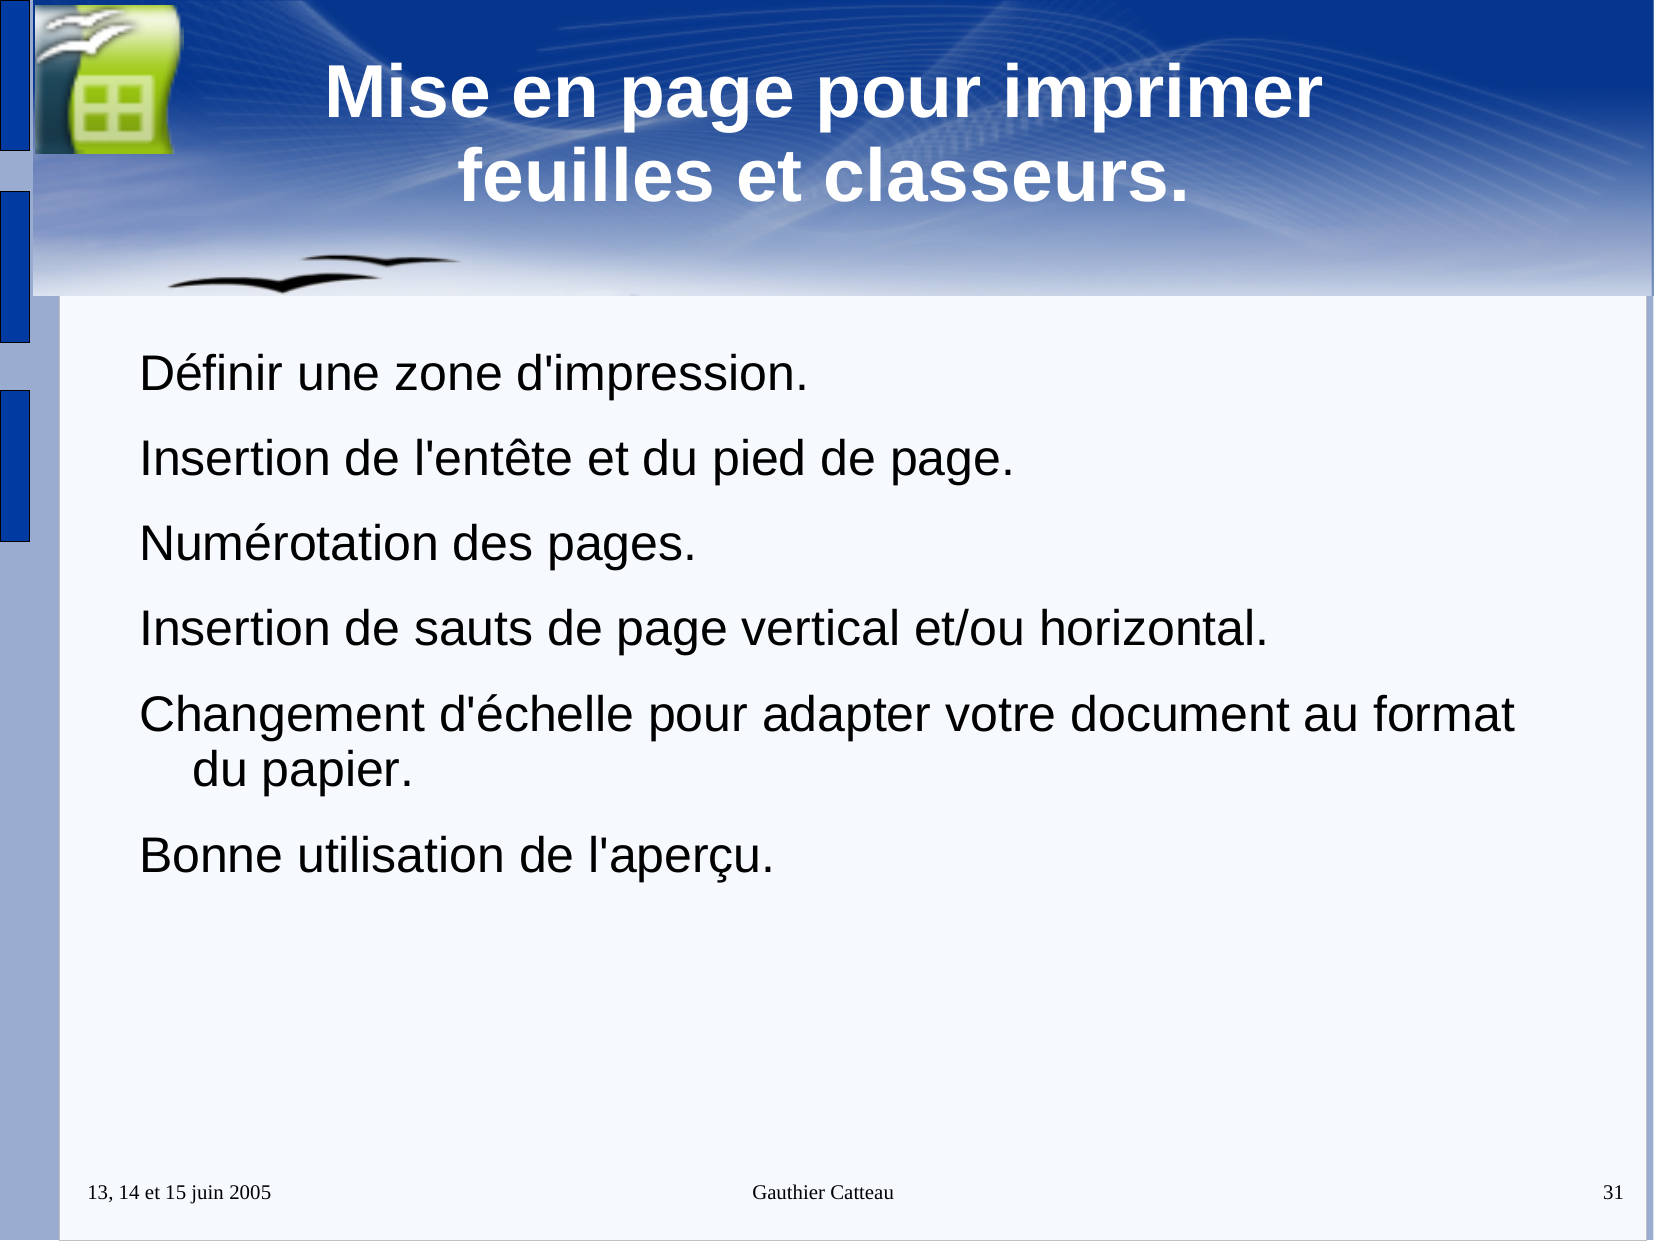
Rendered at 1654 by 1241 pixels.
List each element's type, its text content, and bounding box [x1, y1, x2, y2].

list Définir une zone d'impression. Insertion de l'entête et du pied de page. Numérotation des pages. Insertion de sauts de page vertical et/ou horizontal. Changement d'échelle pour adapter votre document au format du papier. Bonne utilisation de l'aperçu. [121, 344, 1534, 1127]
picture [33, 0, 1654, 296]
title Mise en page pour imprimer feuilles et classeurs. [118, 29, 1531, 237]
